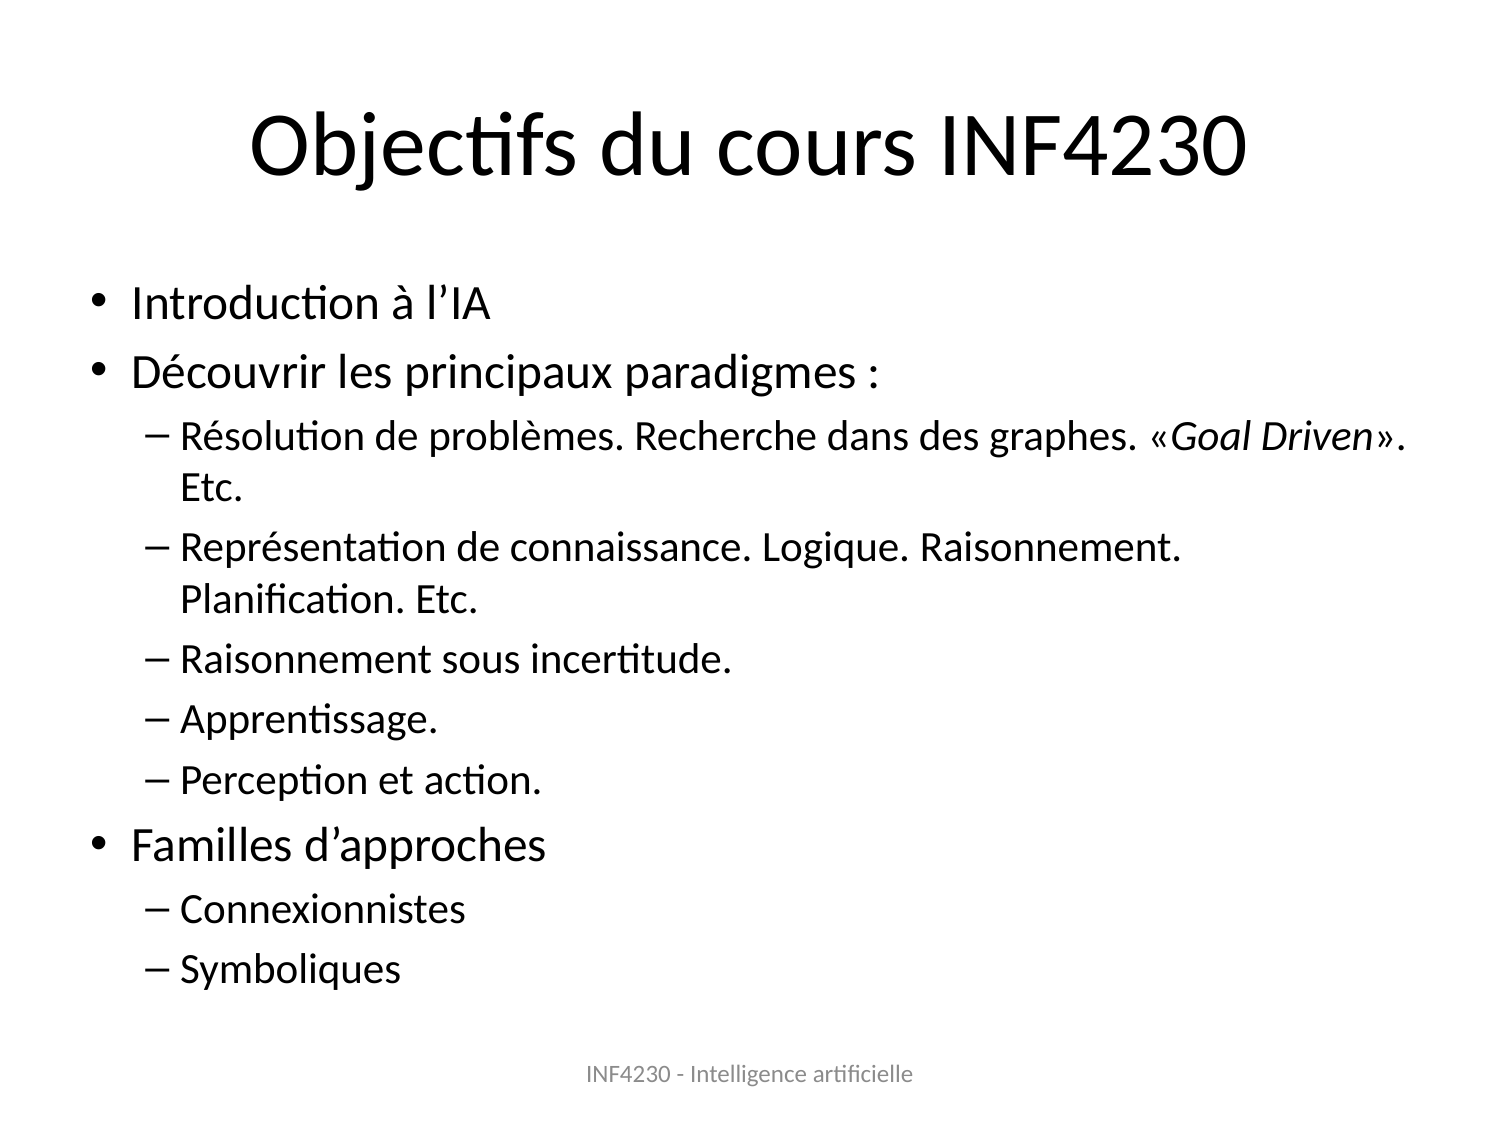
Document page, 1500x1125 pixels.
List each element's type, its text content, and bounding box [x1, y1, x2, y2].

footer INF4230 - Intelligence artificielle [512, 1042, 988, 1103]
title Objectifs du cours INF4230 [75, 45, 1425, 233]
list Introduction à l’IA Découvrir les principaux paradigmes : Résolution de problèmes. Recherche dans des graphes. «Goal Driven». Etc. Représentation de connaissance. Logique. Raisonnement. Planification. Etc. Raisonnement sous incertitude. Apprentissage. Perception et action. Familles d’approches Connexionnistes Symboliques [75, 262, 1425, 1005]
